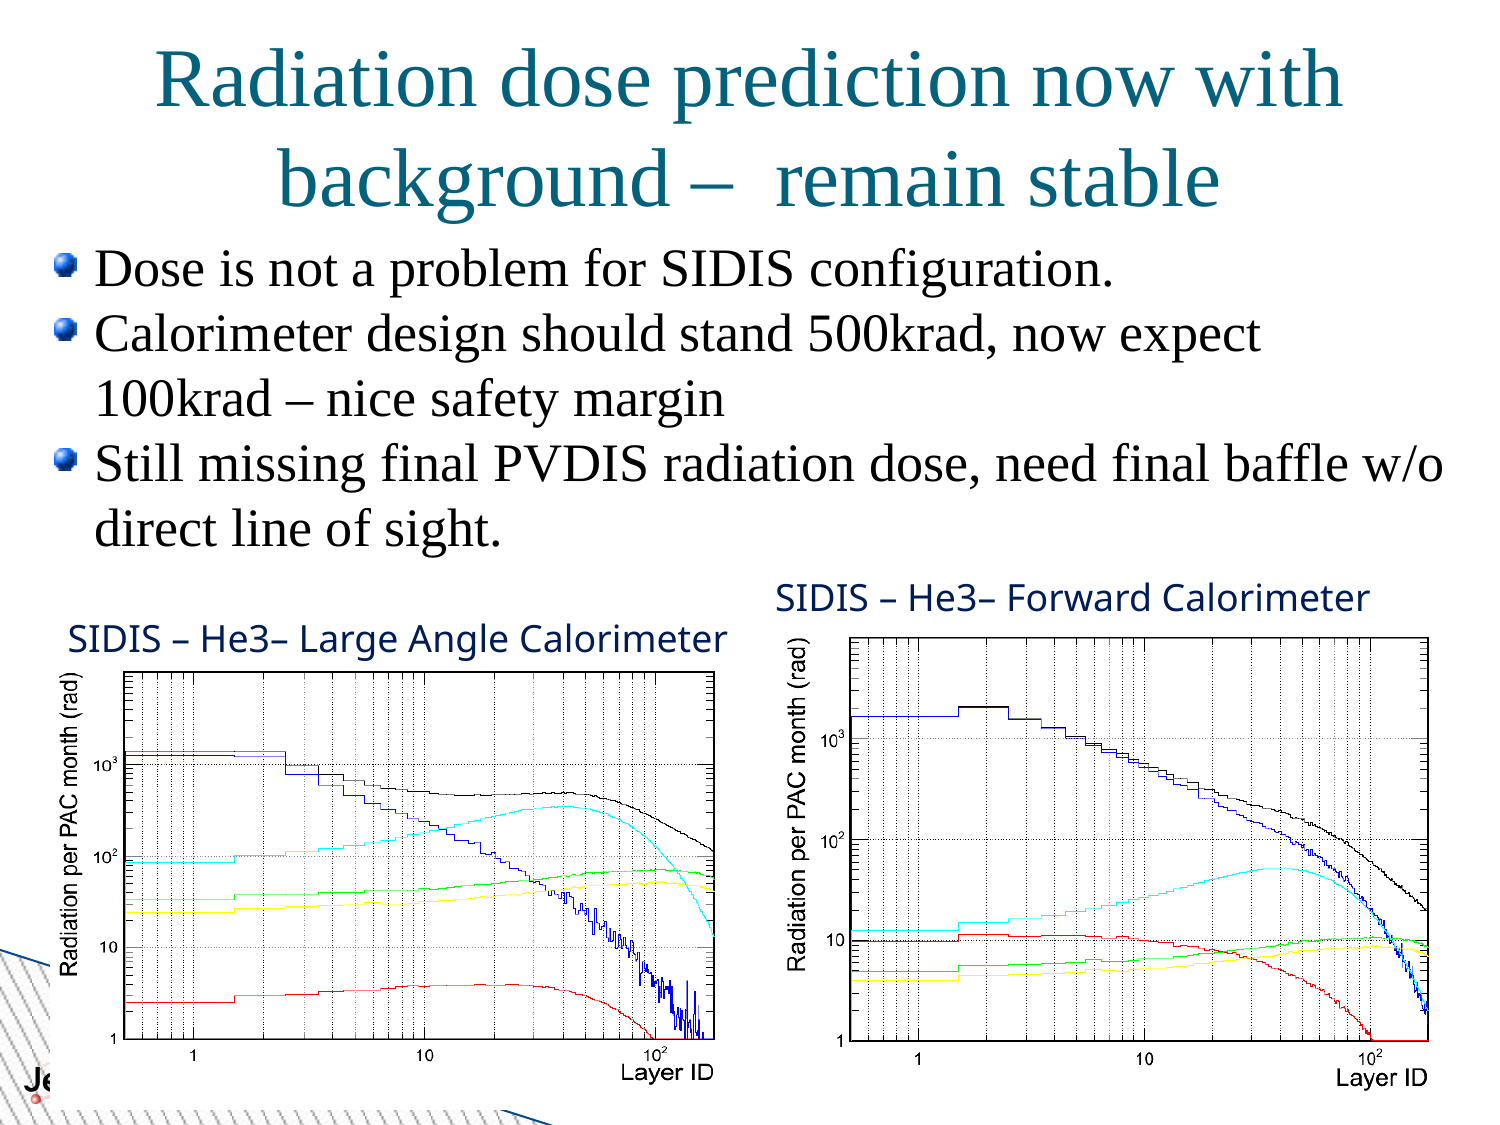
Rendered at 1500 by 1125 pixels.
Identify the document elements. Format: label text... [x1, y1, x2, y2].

text_box SIDIS – He3– Large Angle Calorimeter [53, 607, 778, 667]
picture [54, 318, 77, 341]
text_box Dose is not a problem for SIDIS configuration. Calorimeter design should stand 500krad, now expect 100krad – nice safety margin Still missing final PVDIS radiation dose, need final baffle w/o direct line of sight. [39, 236, 1463, 610]
text_box SIDIS – He3– Forward Calorimeter [760, 566, 1422, 627]
picture [0, 599, 1500, 1125]
text_box Radiation dose prediction now with background – remain stable [37, 15, 1463, 236]
picture [54, 448, 77, 471]
picture [54, 253, 77, 277]
